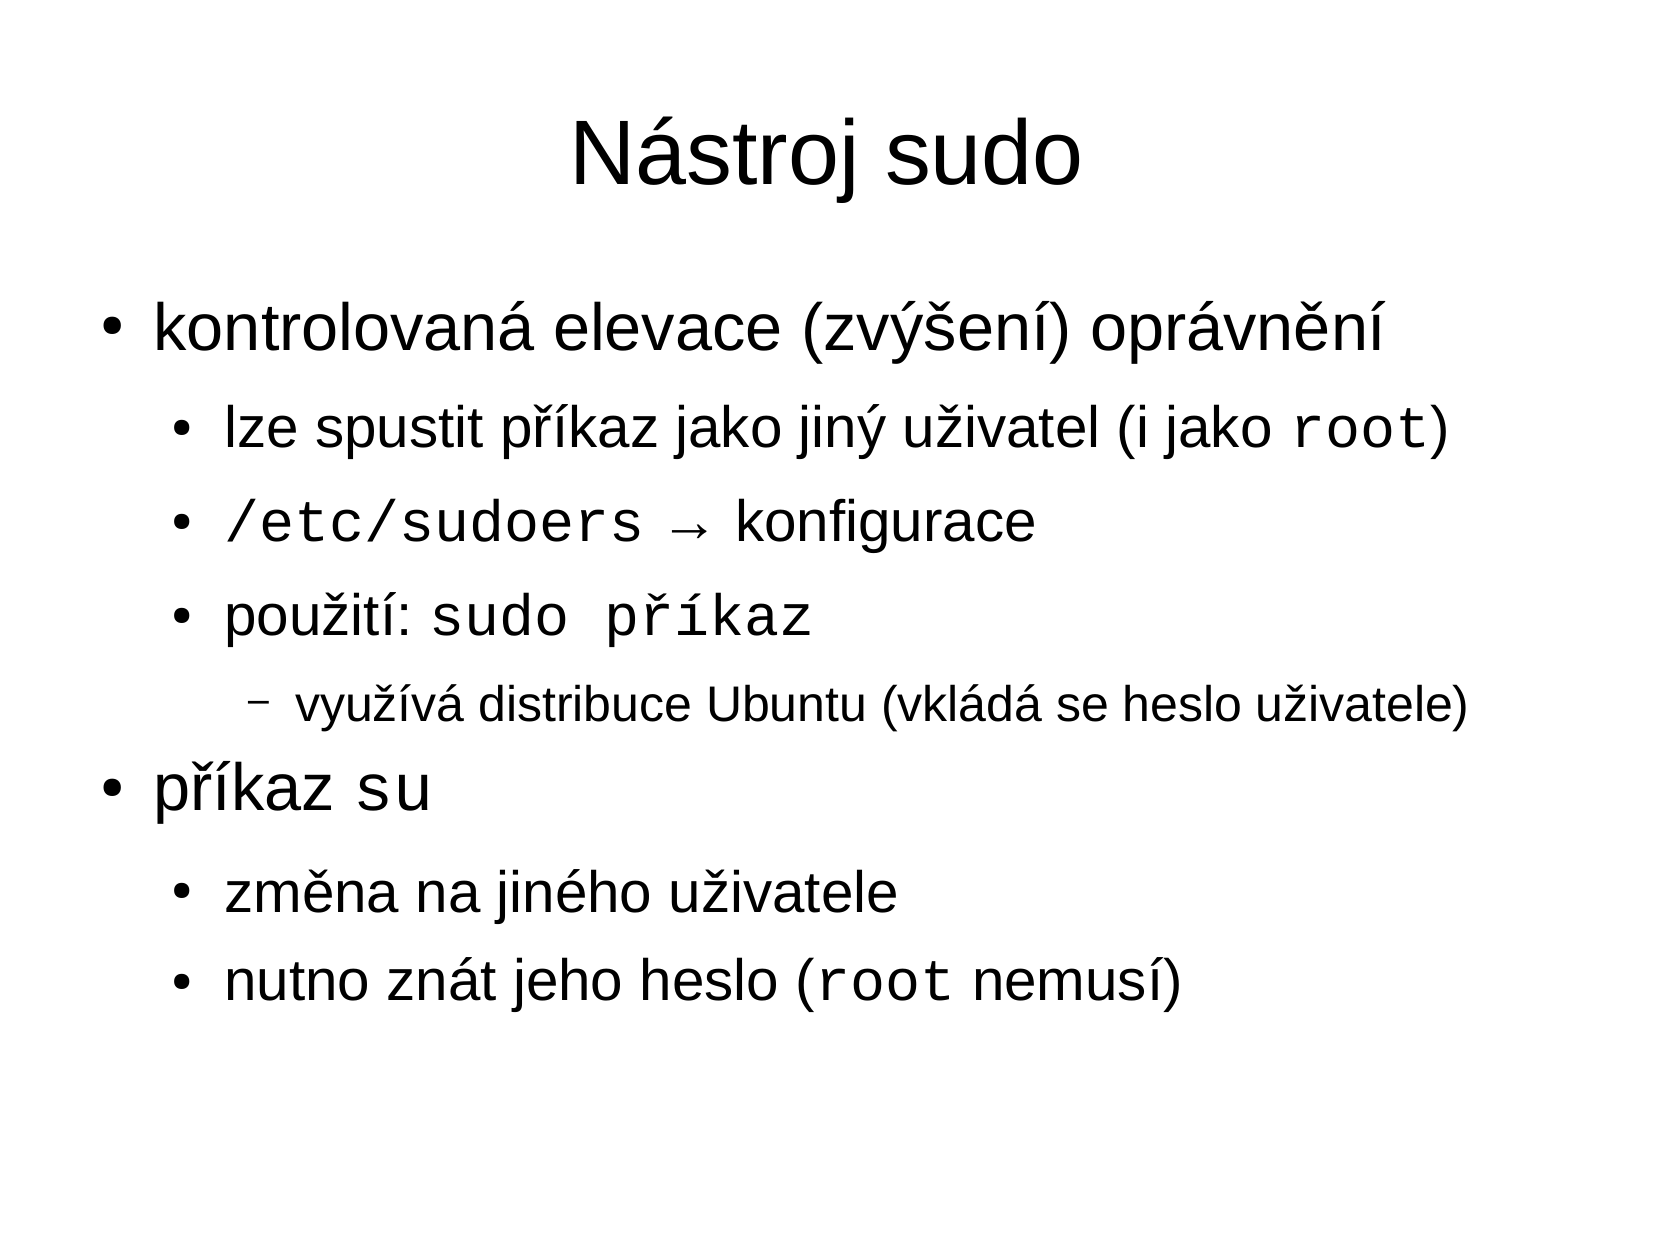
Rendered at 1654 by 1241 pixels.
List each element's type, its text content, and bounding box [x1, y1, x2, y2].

title Nástroj sudo [82, 56, 1571, 250]
list kontrolovaná elevace (zvýšení) oprávnění lze spustit příkaz jako jiný uživatel (i jako root) /etc/sudoers → konfigurace použití: sudo příkaz využívá distribuce Ubuntu (vkládá se heslo uživatele) příkaz su změna na jiného uživatele nutno znát jeho heslo (root nemusí) [82, 290, 1571, 1094]
